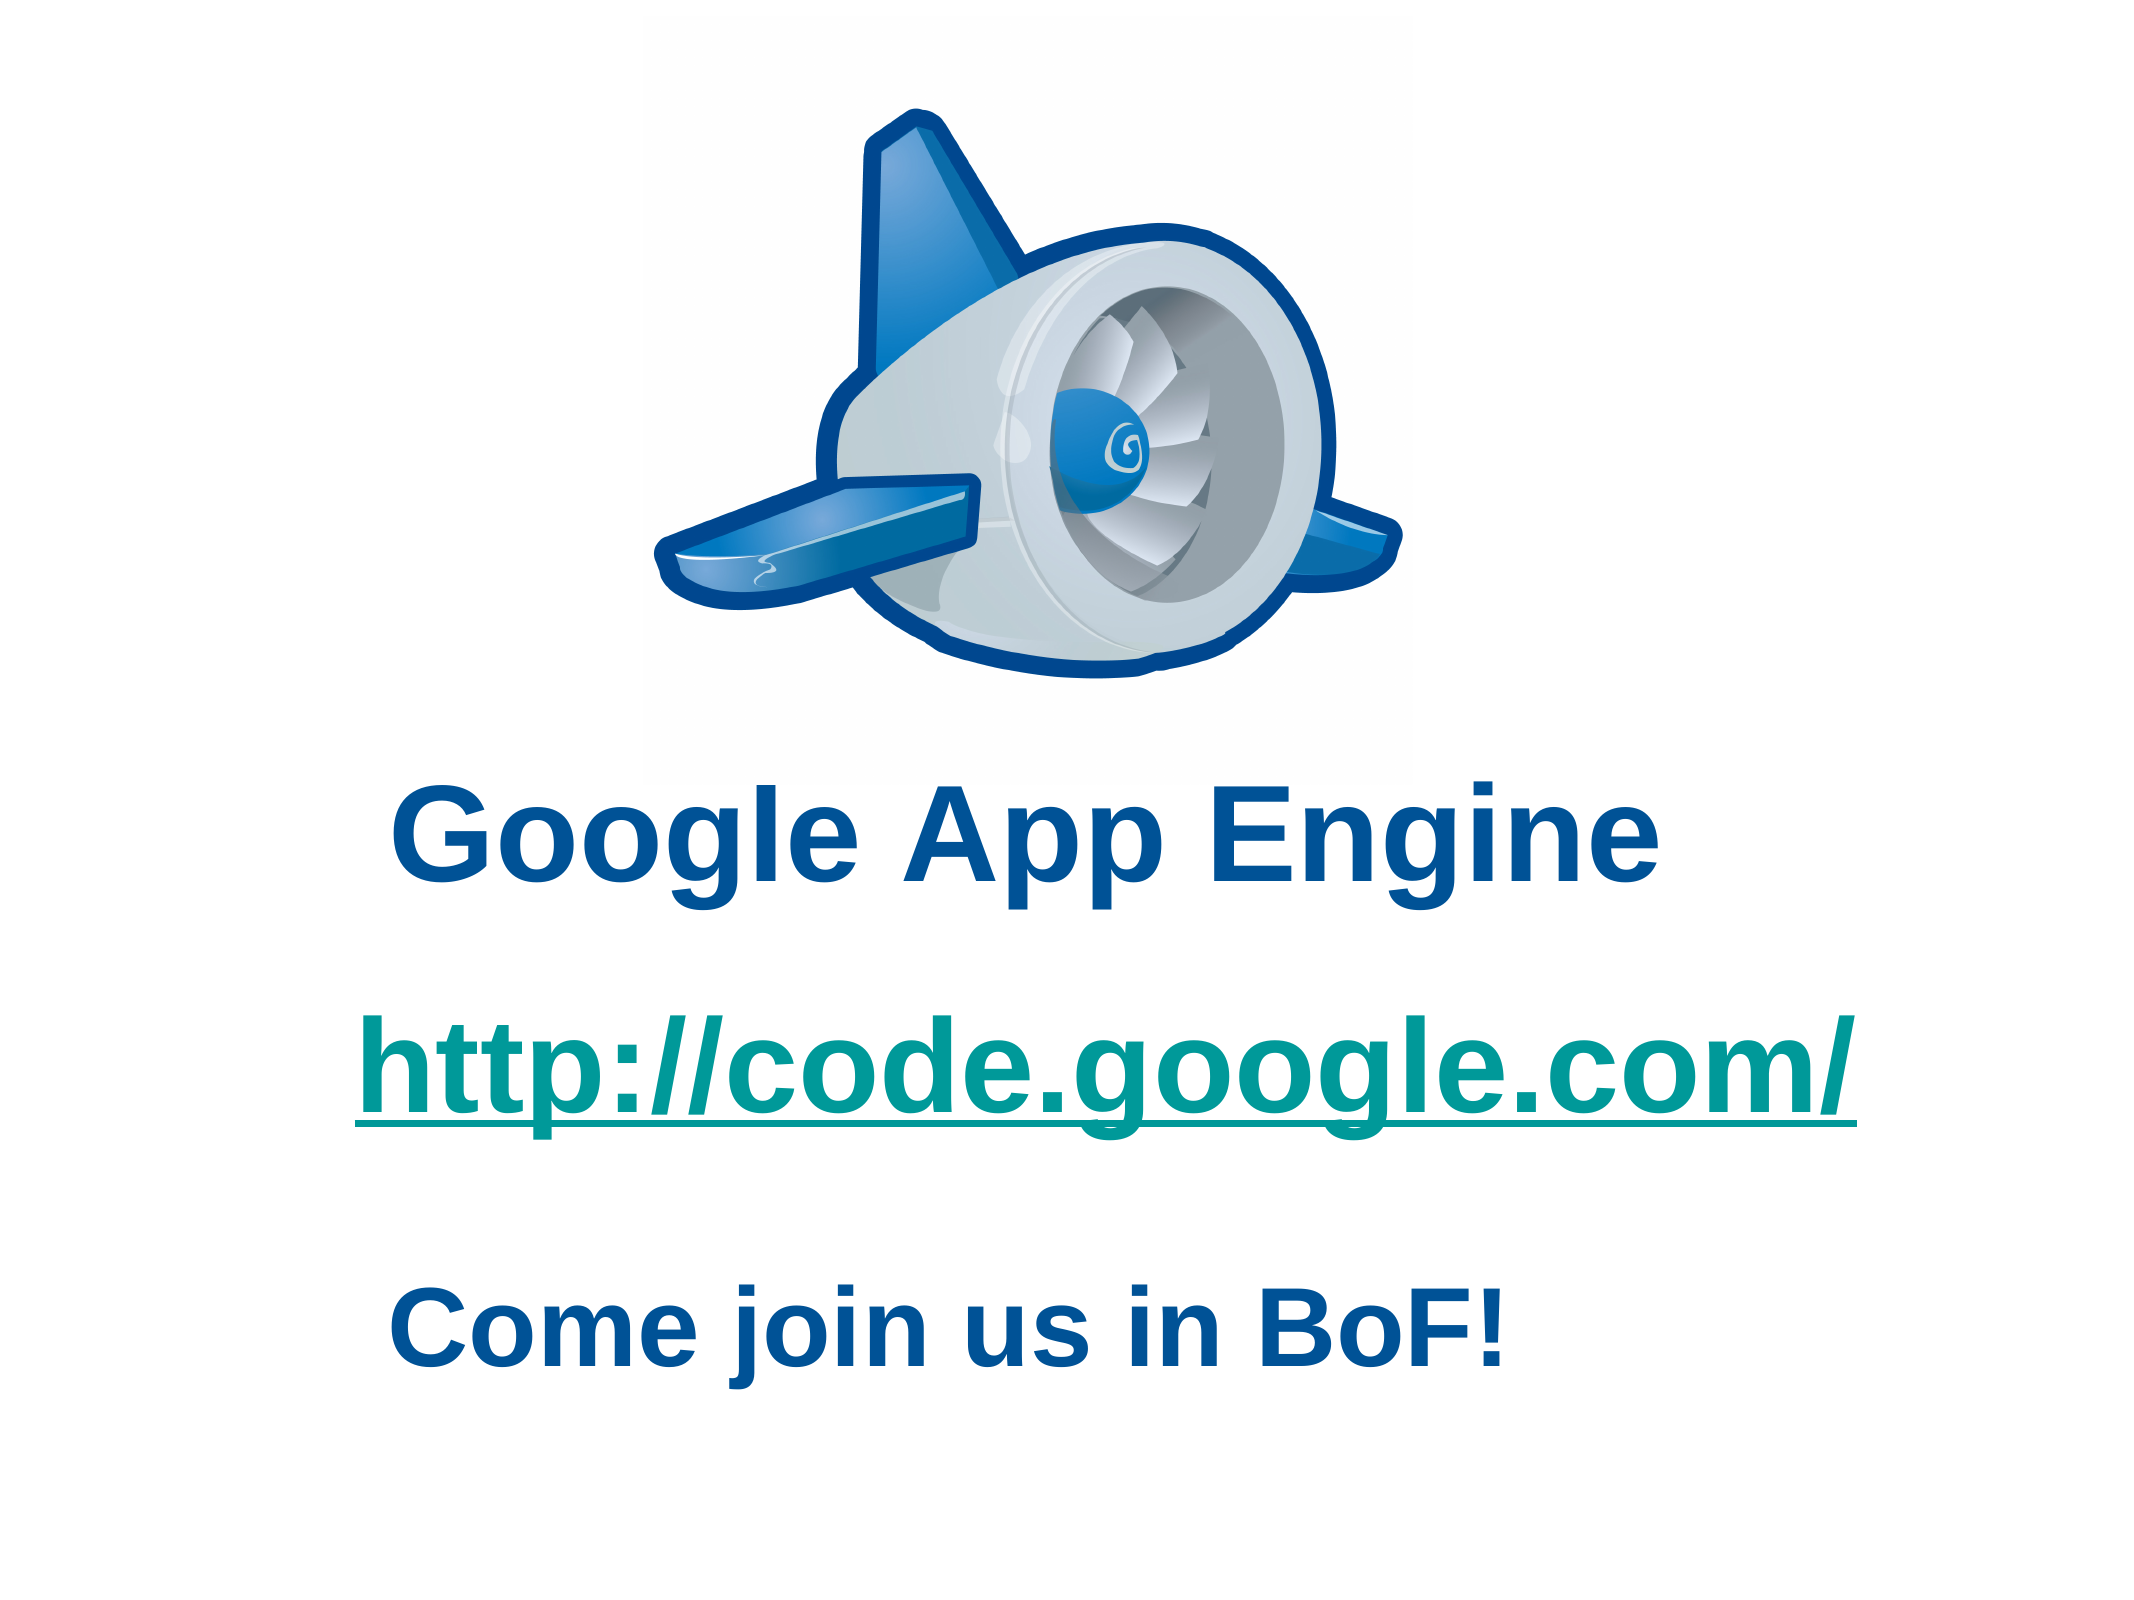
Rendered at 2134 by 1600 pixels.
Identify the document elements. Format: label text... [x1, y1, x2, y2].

text_box Google App Engine [388, 764, 1877, 919]
text_box http://code.google.com/ [118, 999, 2094, 1150]
text_box Come join us in BoF! [387, 1270, 1876, 1426]
picture [643, 16, 1413, 785]
